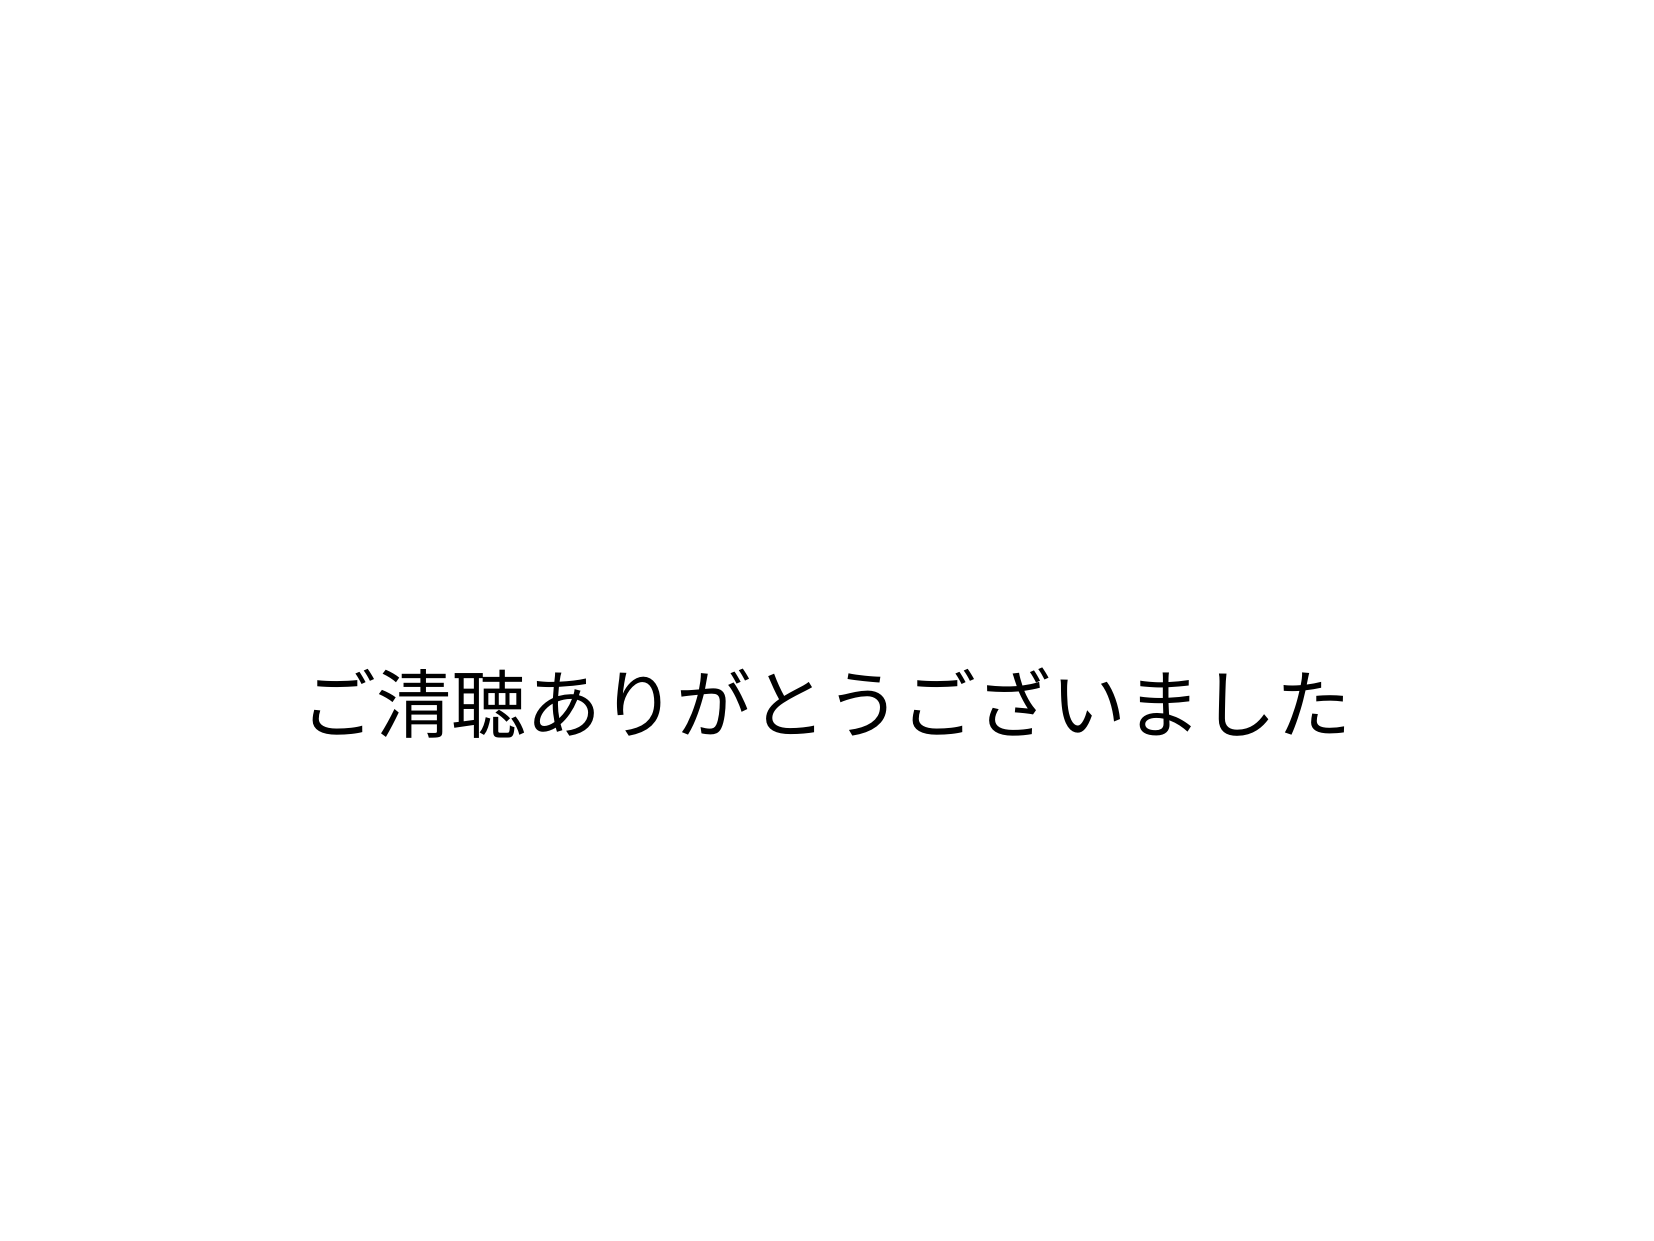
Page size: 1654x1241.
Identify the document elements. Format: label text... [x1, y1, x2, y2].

subtitle ご清聴ありがとうございました [82, 297, 1571, 1102]
